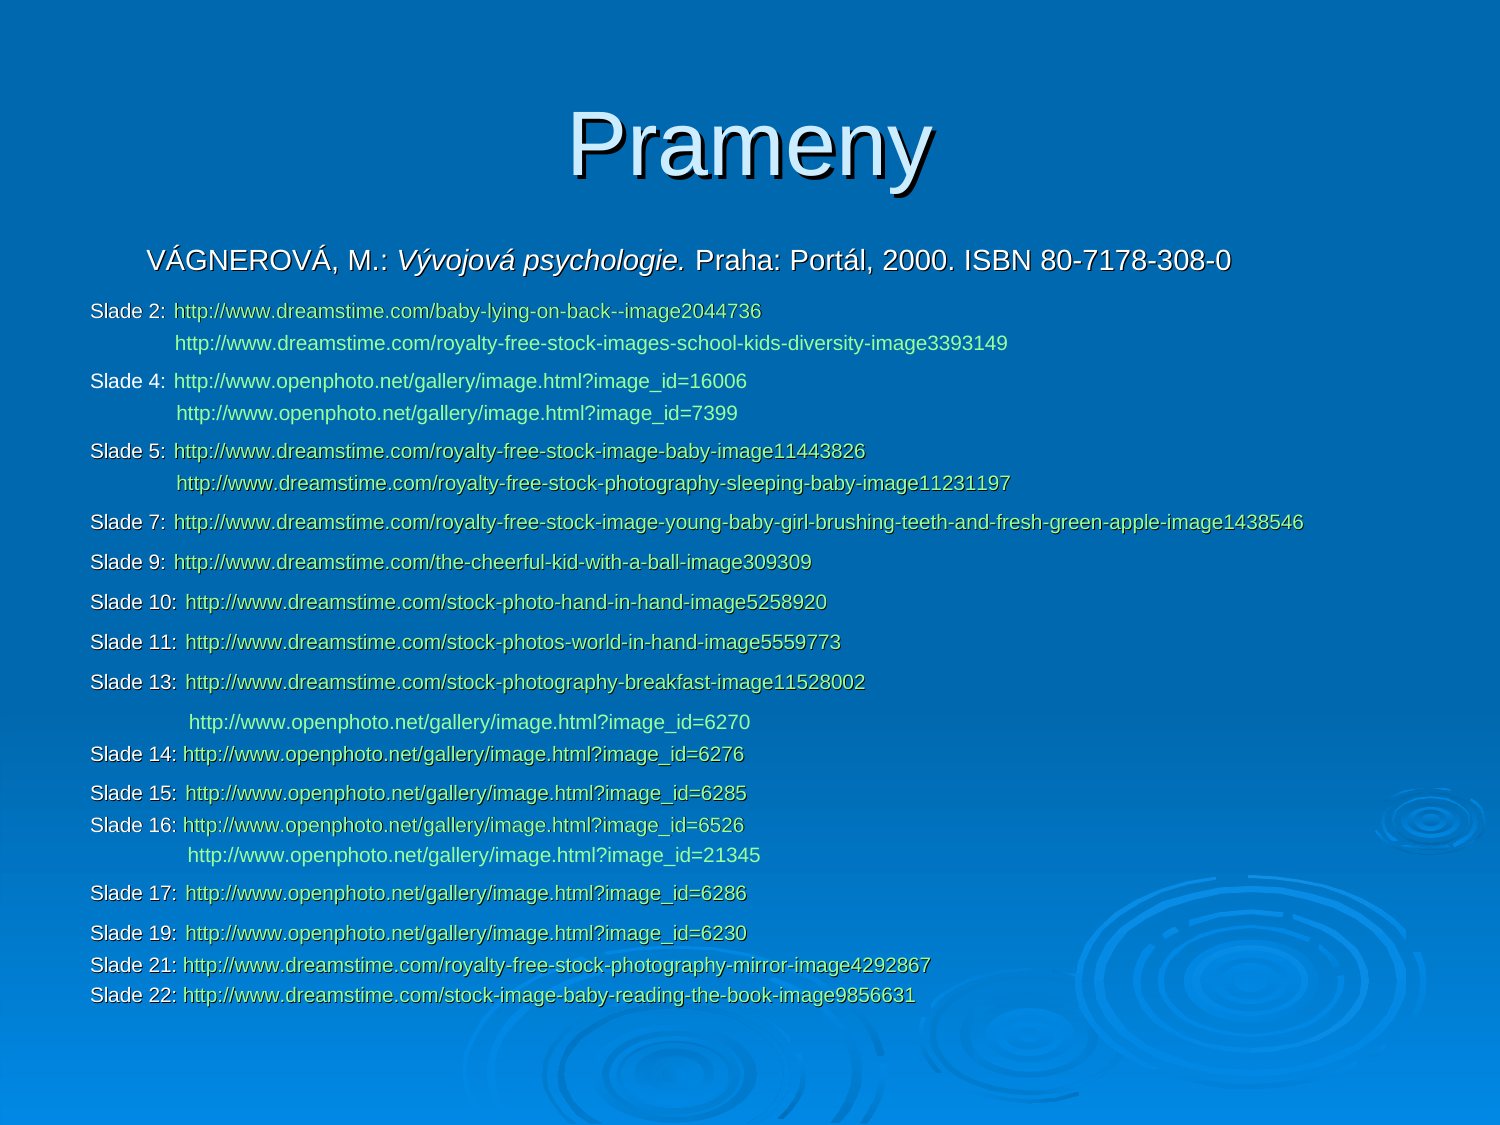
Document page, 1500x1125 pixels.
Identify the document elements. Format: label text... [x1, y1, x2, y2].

list VÁGNEROVÁ, M.: Vývojová psychologie. Praha: Portál, 2000. ISBN 80-7178-308-0 Slade 2: http://www.dreamstime.com/baby-lying-on-back--image2044736 http://www.dreamstime.com/royalty-free-stock-images-school-kids-diversity-image3393149 Slade 4: http://www.openphoto.net/gallery/image.html?image_id=16006 http://www.openphoto.net/gallery/image.html?image_id=7399 Slade 5: http://www.dreamstime.com/royalty-free-stock-image-baby-image11443826 http://www.dreamstime.com/royalty-free-stock-photography-sleeping-baby-image11231197 Slade 7: http://www.dreamstime.com/royalty-free-stock-image-young-baby-girl-brushing-teeth-and-fresh-green-apple-image1438546 Slade 9: http://www.dreamstime.com/the-cheerful-kid-with-a-ball-image309309 Slade 10: http://www.dreamstime.com/stock-photo-hand-in-hand-image5258920 Slade 11: http://www.dreamstime.com/stock-photos-world-in-hand-image5559773 Slade 13: http://www.dreamstime.com/stock-photography-breakfast-image11528002 http://www.openphoto.net/gallery/image.html?image_id=6270 Slade 14: http://www.openphoto.net/gallery/image.html?image_id=6276 Slade 15: http://www.openphoto.net/gallery/image.html?image_id=6285 Slade 16: http://www.openphoto.net/gallery/image.html?image_id=6526 http://www.openphoto.net/gallery/image.html?image_id=21345 Slade 17: http://www.openphoto.net/gallery/image.html?image_id=6286 Slade 19: http://www.openphoto.net/gallery/image.html?image_id=6230 Slade 21: http://www.dreamstime.com/royalty-free-stock-photography-mirror-image4292867 Slade 22: http://www.dreamstime.com/stock-image-baby-reading-the-book-image9856631 [75, 196, 1426, 1106]
title Prameny [75, 45, 1426, 196]
